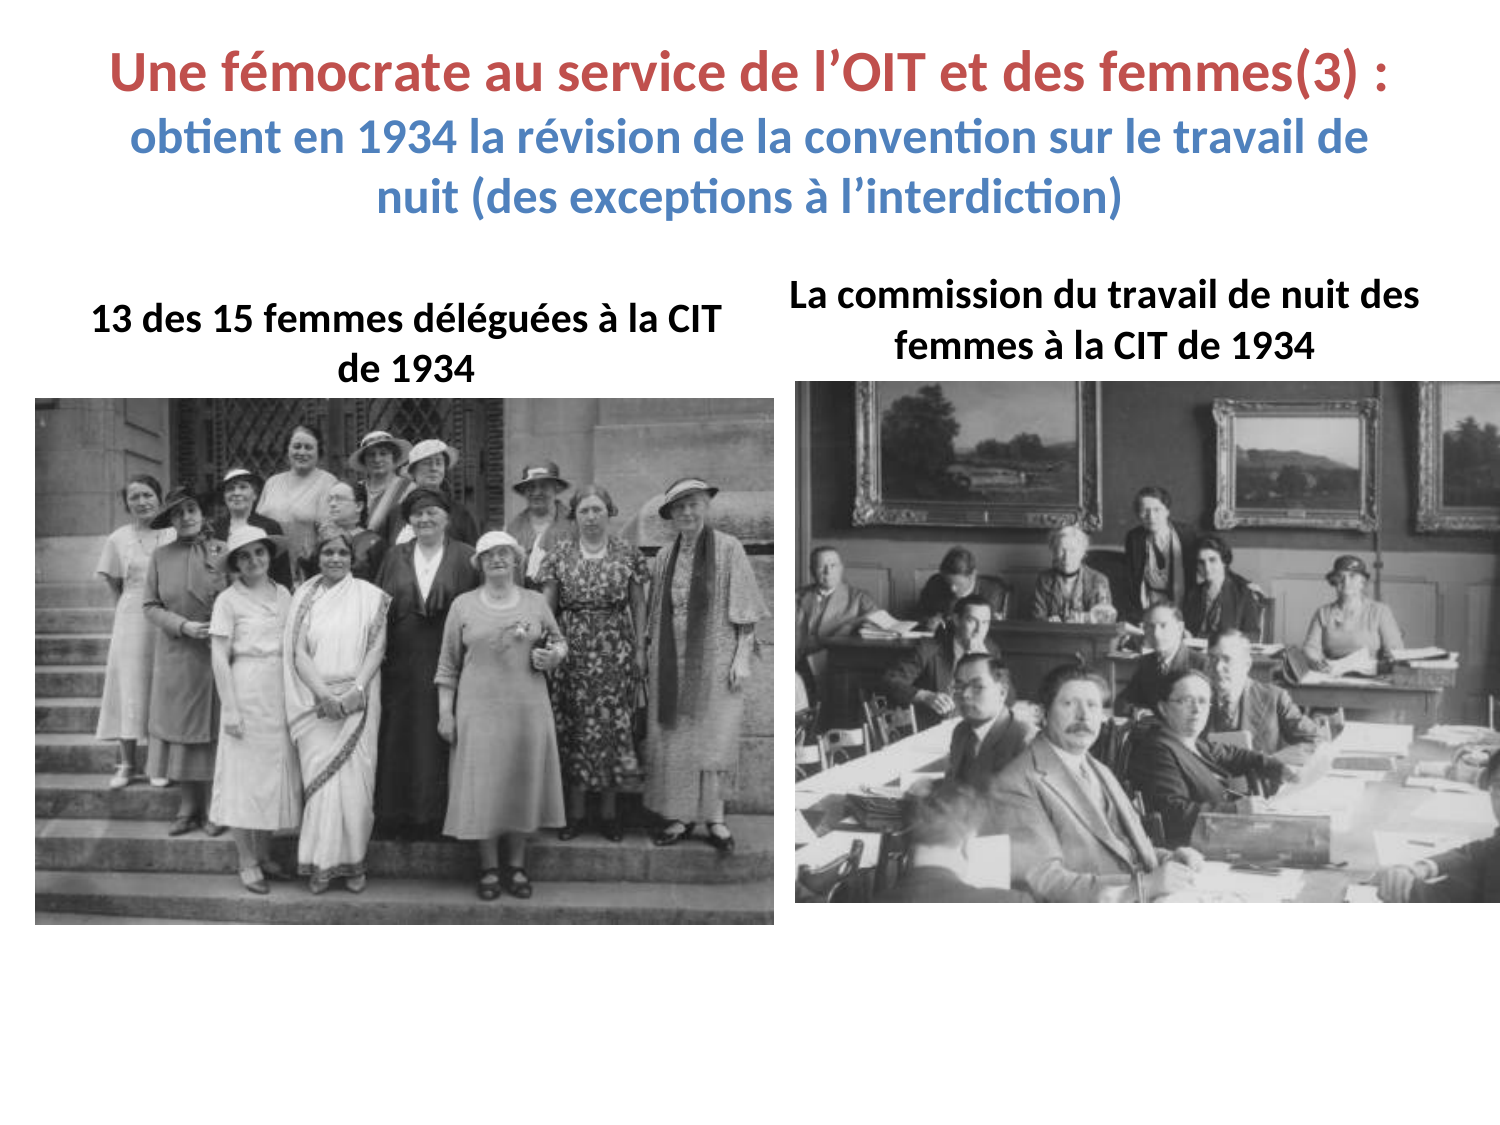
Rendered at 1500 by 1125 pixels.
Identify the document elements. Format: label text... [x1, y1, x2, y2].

picture [795, 381, 1500, 903]
list La commission du travail de nuit des femmes à la CIT de 1934 [773, 246, 1437, 375]
title Une fémocrate au service de l’OIT et des femmes(3) : obtient en 1934 la révision de la convention sur le travail de nuit (des exceptions à l’interdiction) [75, 93, 1426, 233]
list 13 des 15 femmes déléguées à la CIT de 1934 [74, 222, 738, 398]
picture [35, 398, 774, 925]
